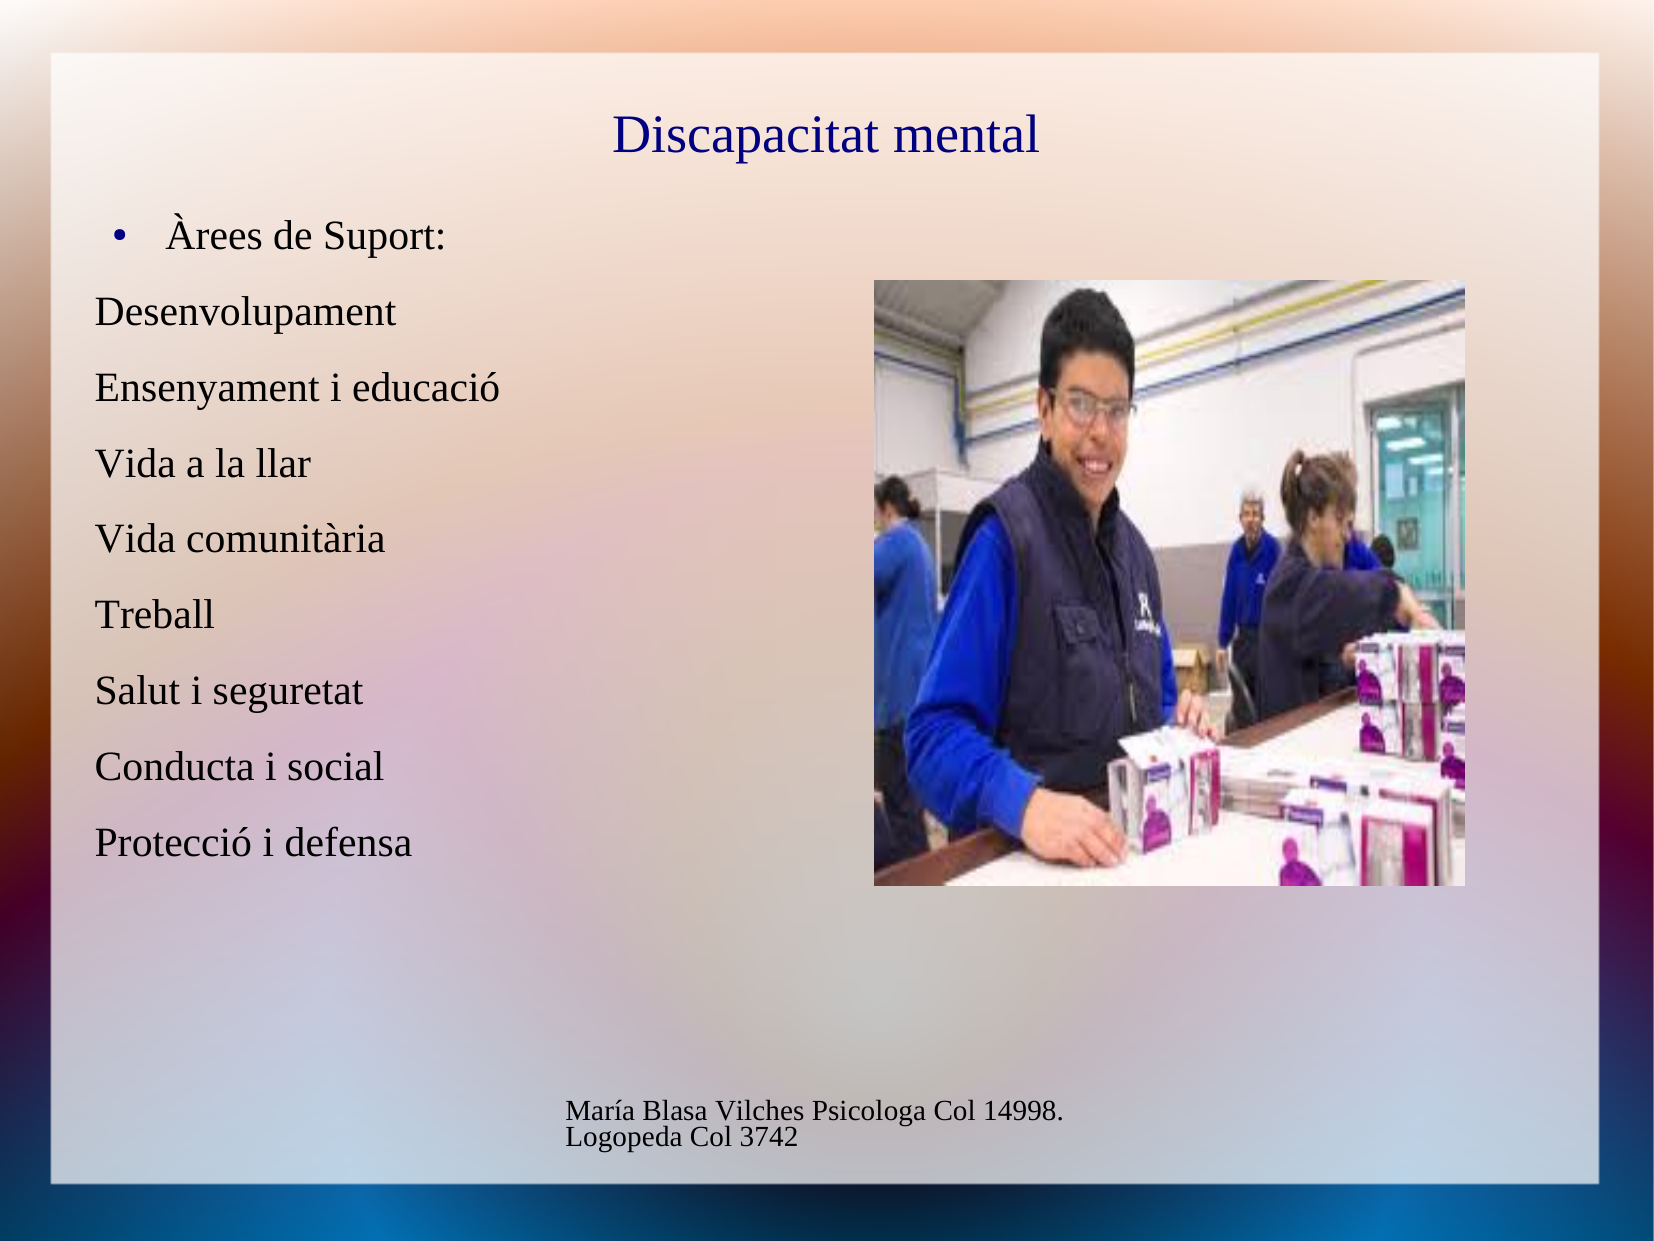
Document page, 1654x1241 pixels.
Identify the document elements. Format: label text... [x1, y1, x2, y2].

title Discapacitat mental [82, 55, 1571, 213]
picture [0, 0, 1654, 1241]
list Àrees de Suport: Desenvolupament Ensenyament i educació Vida a la llar Vida comunitària Treball Salut i seguretat Conducta i social Protecció i defensa [94, 212, 821, 1032]
